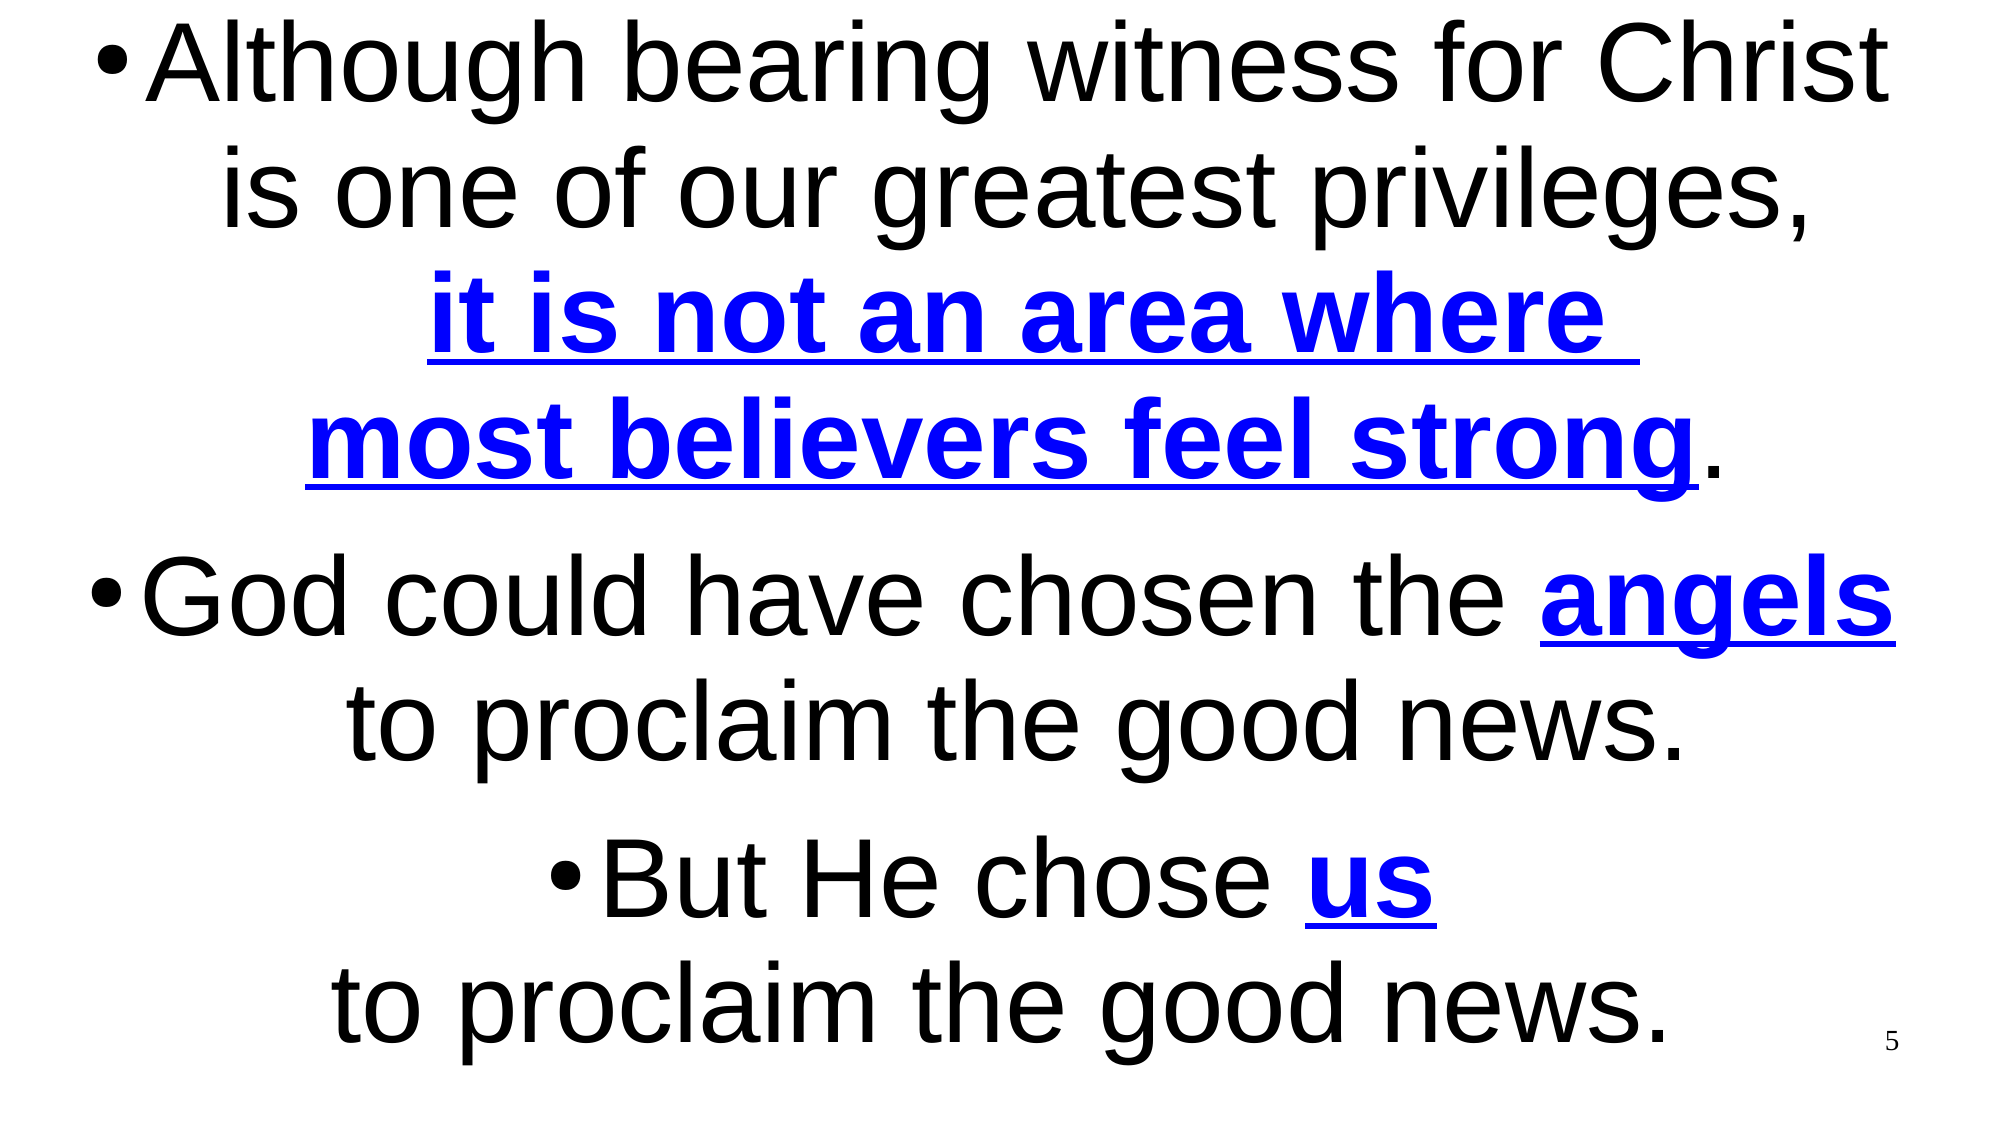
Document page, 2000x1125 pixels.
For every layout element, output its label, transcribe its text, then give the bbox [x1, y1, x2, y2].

list Although bearing witness for Christ is one of our greatest privileges, it is not an area where most believers feel strong. God could have chosen the angels to proclaim the good news. But He chose us to proclaim the good news. [0, 0, 1996, 1123]
